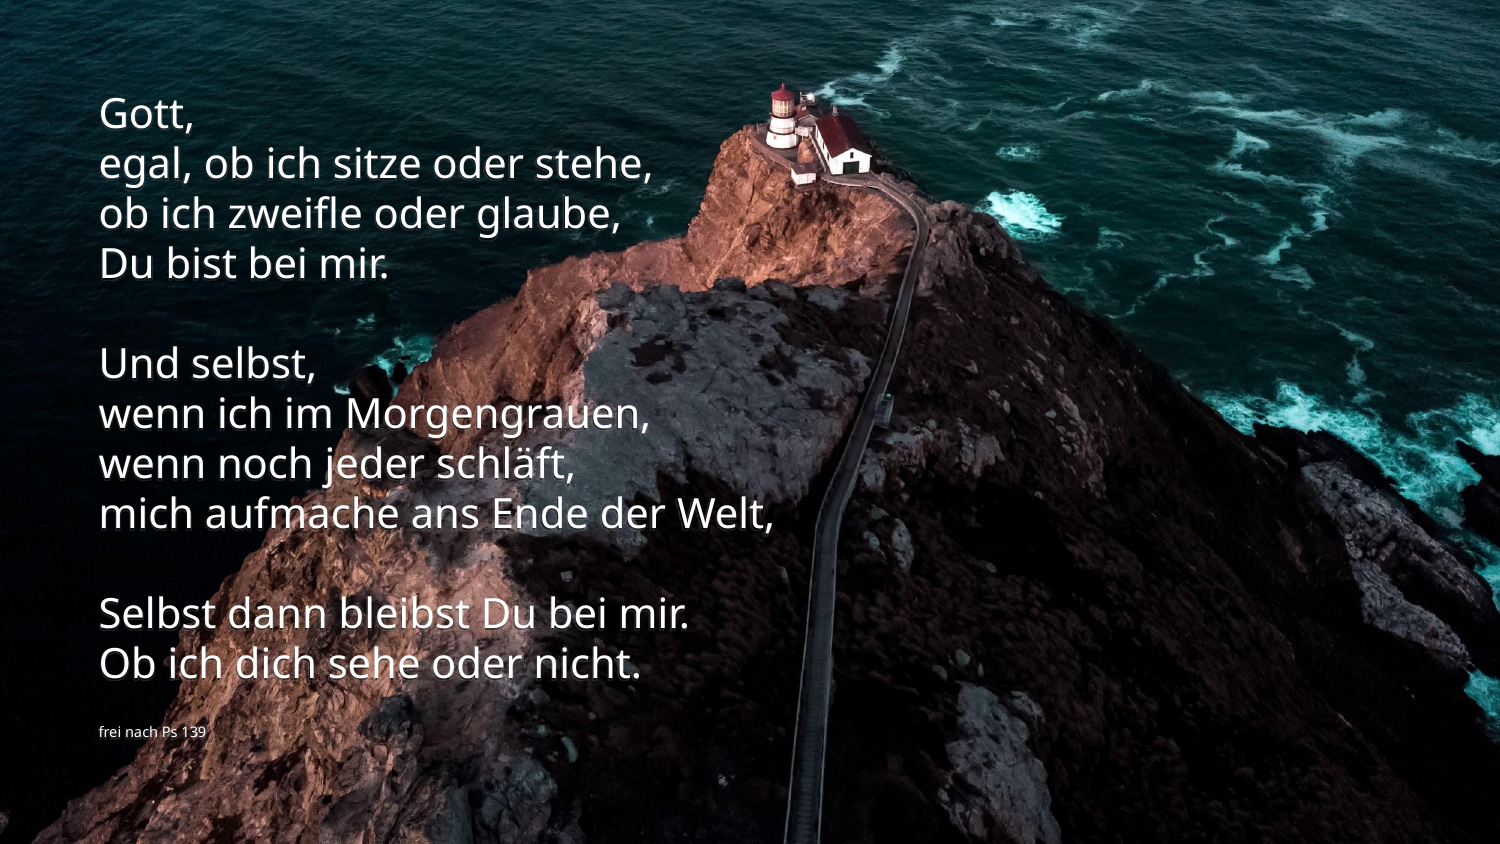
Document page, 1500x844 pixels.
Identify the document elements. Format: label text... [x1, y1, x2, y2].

text_box frei nach Ps 139 [83, 708, 778, 756]
picture [0, 0, 1500, 844]
text_box Gott, egal, ob ich sitze oder stehe, ob ich zweifle oder glaube, Du bist bei mir. Und selbst, wenn ich im Morgengrauen, wenn noch jeder schläft, mich aufmache ans Ende der Welt, Selbst dann bleibst Du bei mir. Ob ich dich sehe oder nicht. [83, 71, 892, 702]
